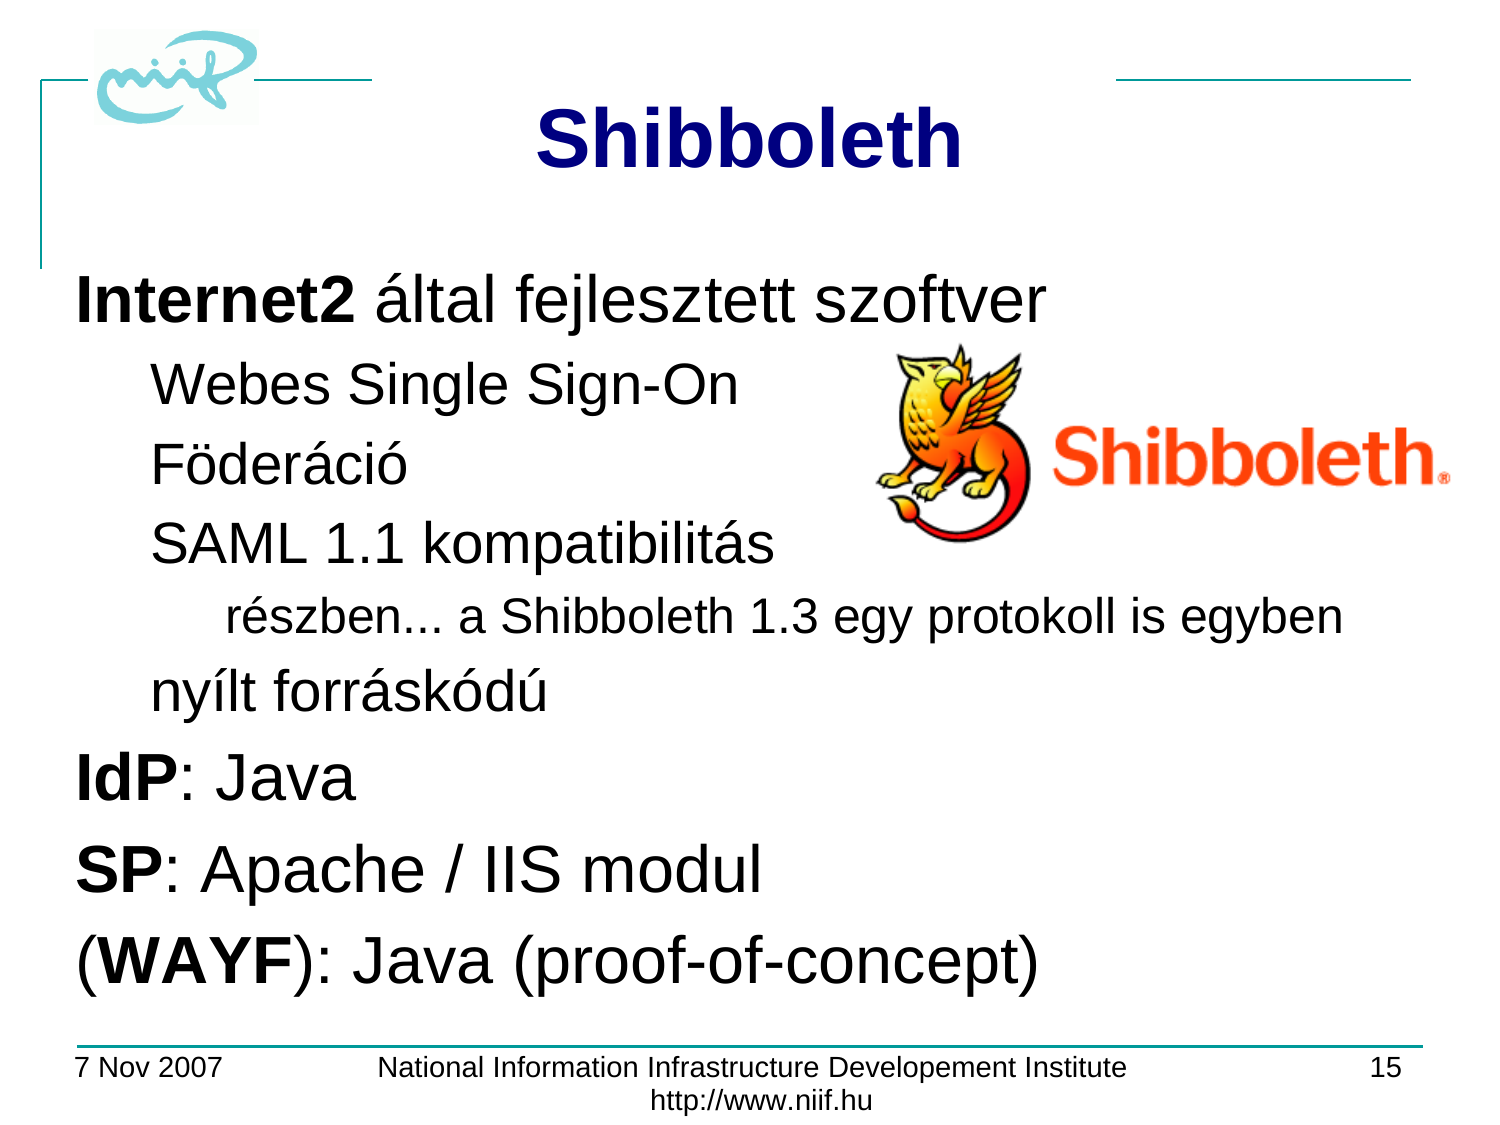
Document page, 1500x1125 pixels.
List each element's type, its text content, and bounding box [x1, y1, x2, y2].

picture [851, 326, 1477, 562]
picture [94, 29, 259, 52]
title Shibboleth [75, 52, 1426, 226]
list Internet2 által fejlesztett szoftver Webes Single Sign-On Föderáció SAML 1.1 kompatibilitás részben... a Shibboleth 1.3 egy protokoll is egyben nyílt forráskódú IdP: Java SP: Apache / IIS modul (WAYF): Java (proof-of-concept) [75, 262, 1426, 998]
